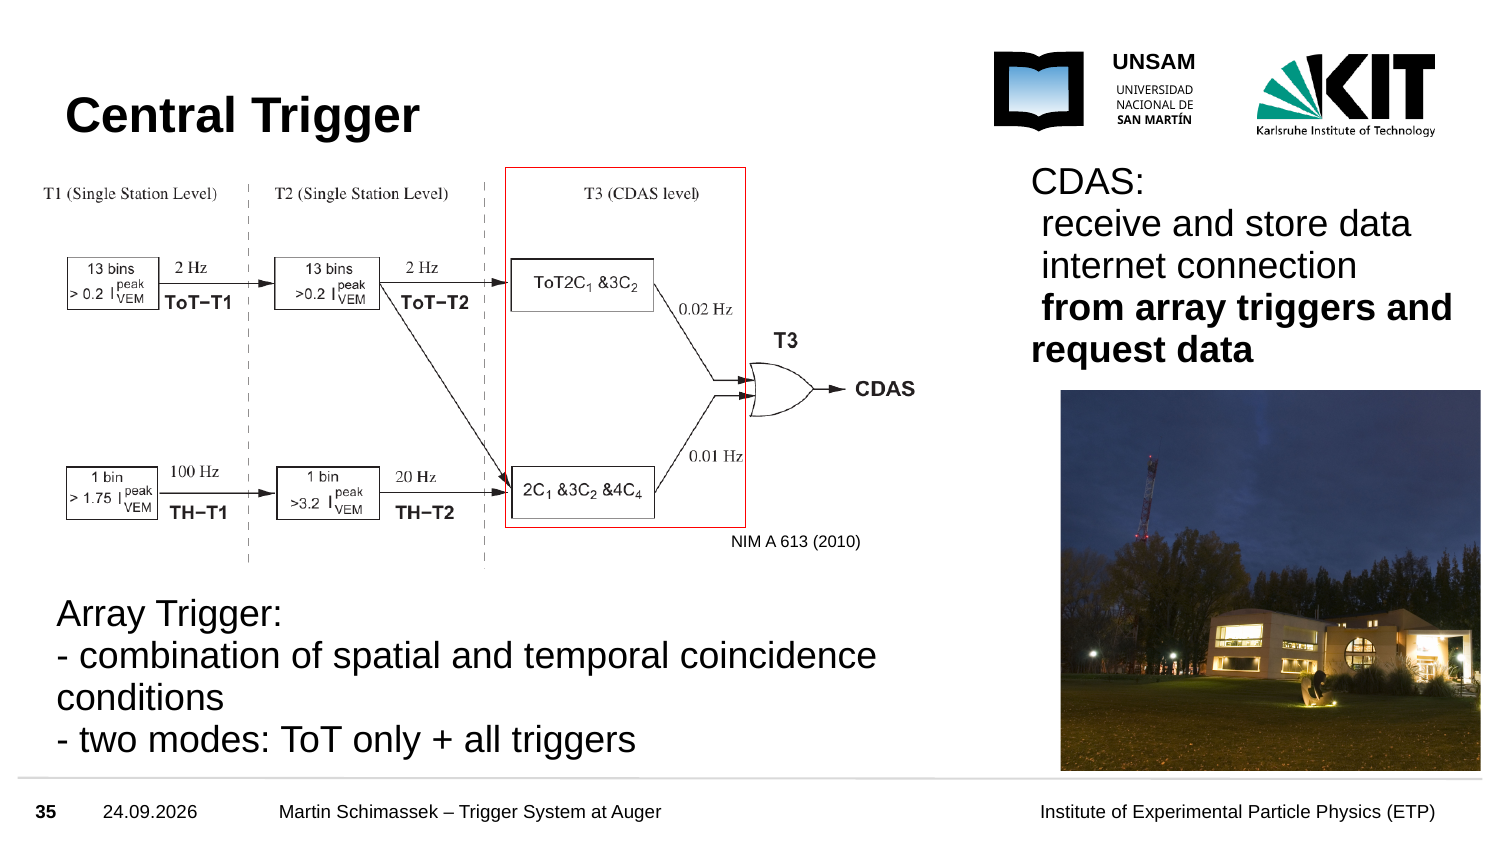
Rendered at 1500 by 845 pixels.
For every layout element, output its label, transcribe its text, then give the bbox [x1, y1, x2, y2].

text_box Array Trigger: - combination of spatial and temporal coincidence conditions - two modes: ToT only + all triggers [41, 585, 1036, 768]
title Central Trigger [64, 48, 1192, 144]
picture [1060, 390, 1481, 771]
picture [30, 164, 925, 569]
slide_number 01.11.2021 [102, 778, 272, 844]
text_box NIM A 613 (2010) [716, 525, 886, 559]
picture [1257, 54, 1435, 137]
slide_number <number> [35, 778, 89, 844]
text_box CDAS: receive and store data internet connection from array triggers and request data [1016, 153, 1500, 379]
